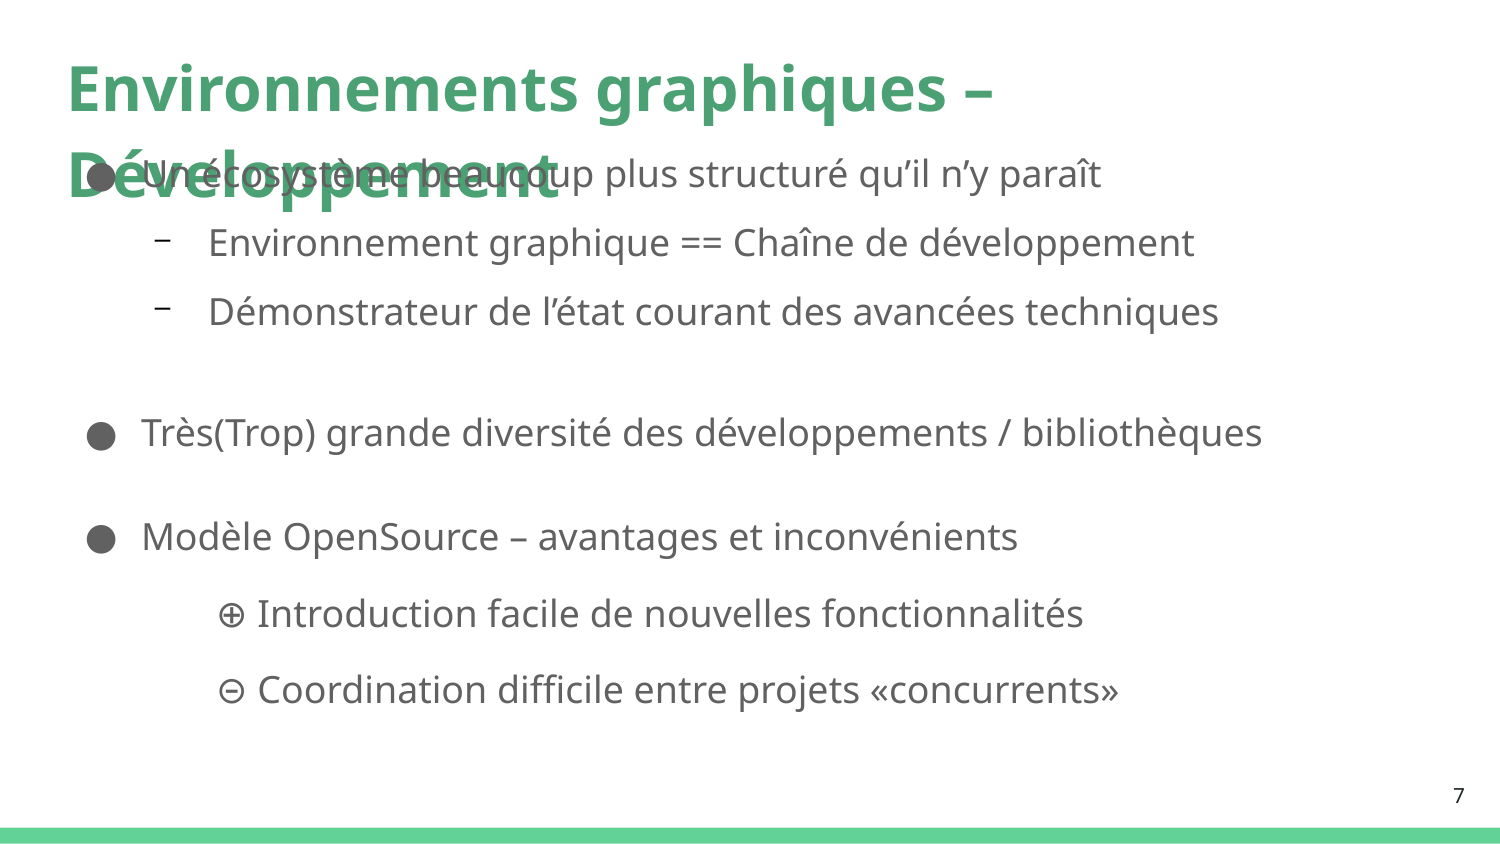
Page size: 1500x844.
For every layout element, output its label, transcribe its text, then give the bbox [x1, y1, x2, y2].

slide_number <numéro> [1389, 764, 1480, 830]
title Environnements graphiques – Développement [51, 23, 1449, 117]
list Un écosystème beaucoup plus structuré qu’il n’y paraît Environnement graphique == Chaîne de développement Démonstrateur de l’état courant des avancées techniques Très(Trop) grande diversité des développements / bibliothèques Modèle OpenSource – avantages et inconvénients ⊕ Introduction facile de nouvelles fonctionnalités ⊝ Coordination difficile entre projets «concurrents» [51, 128, 1449, 762]
